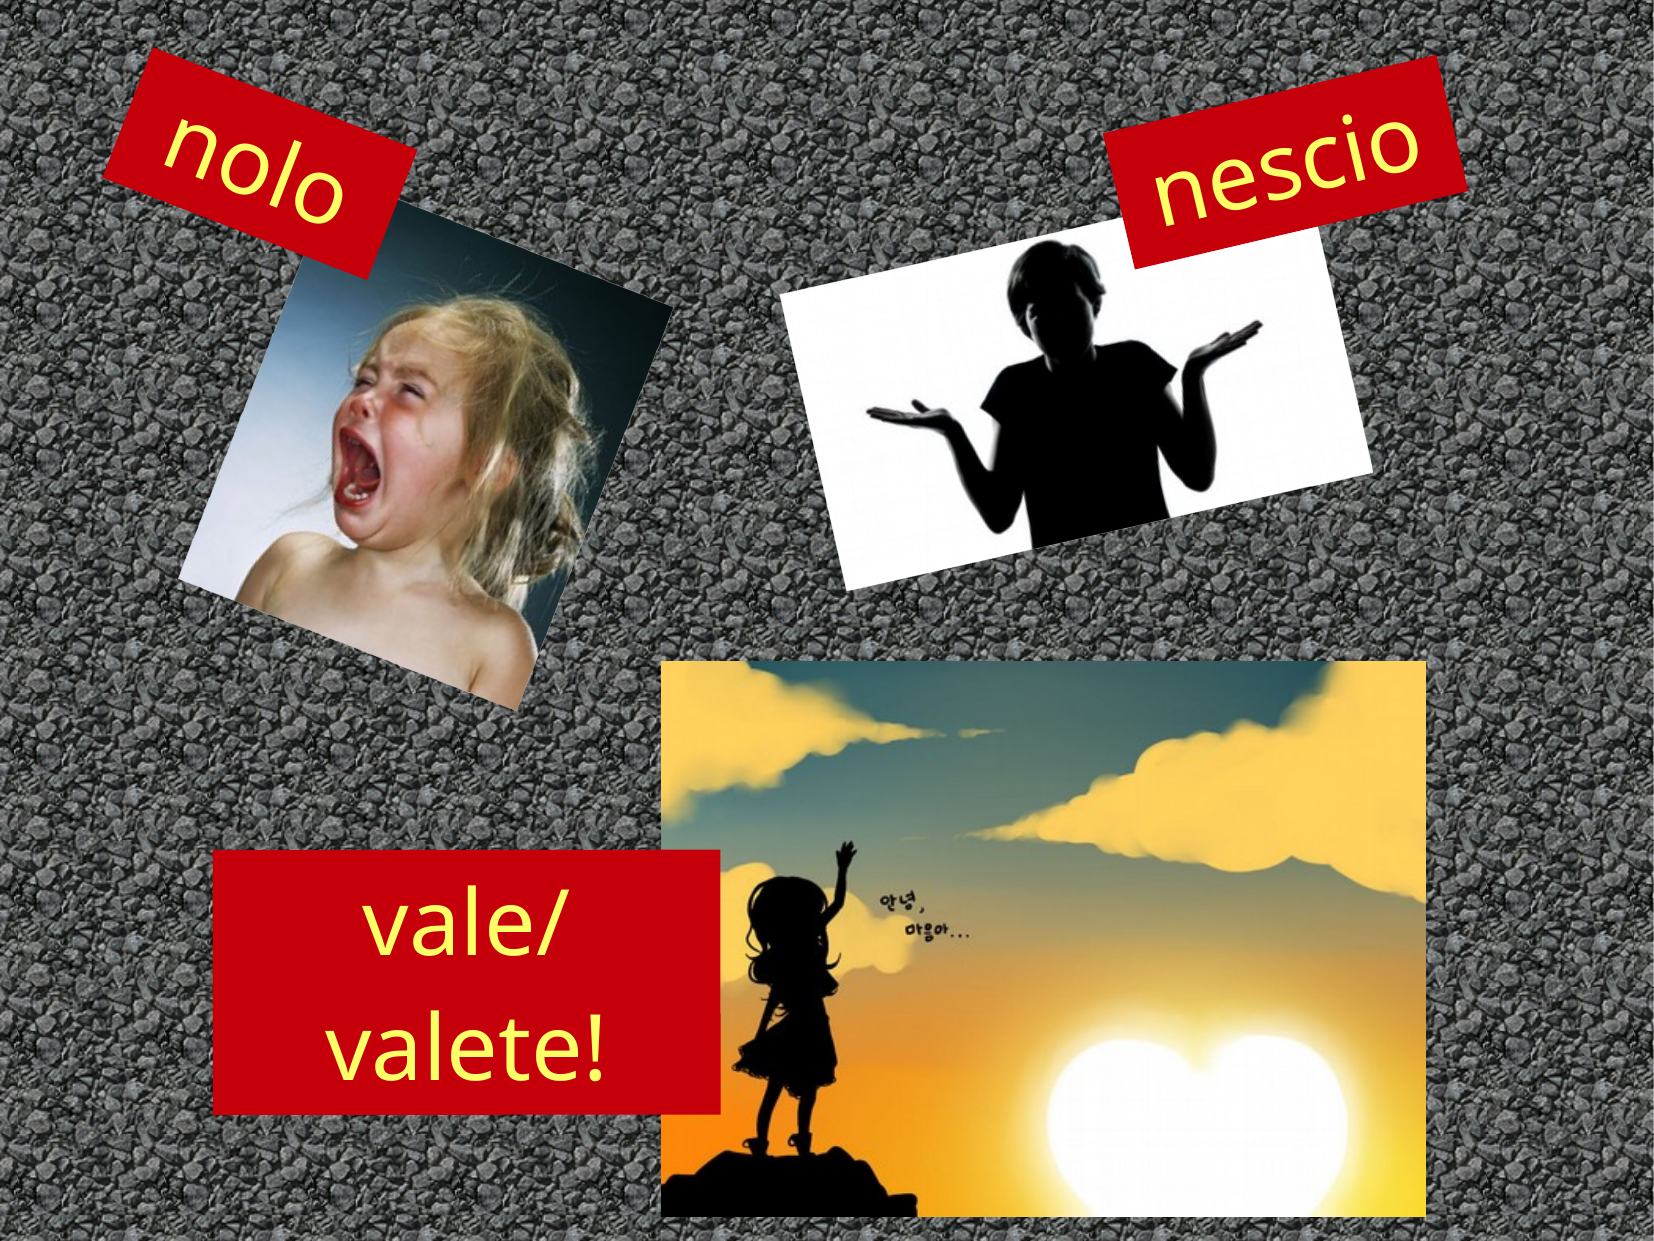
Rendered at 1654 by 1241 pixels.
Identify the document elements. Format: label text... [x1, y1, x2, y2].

text_box vale/valete! [212, 849, 721, 981]
picture [0, 0, 1654, 1241]
text_box nolo [105, 47, 418, 271]
text_box nescio [1102, 54, 1467, 260]
